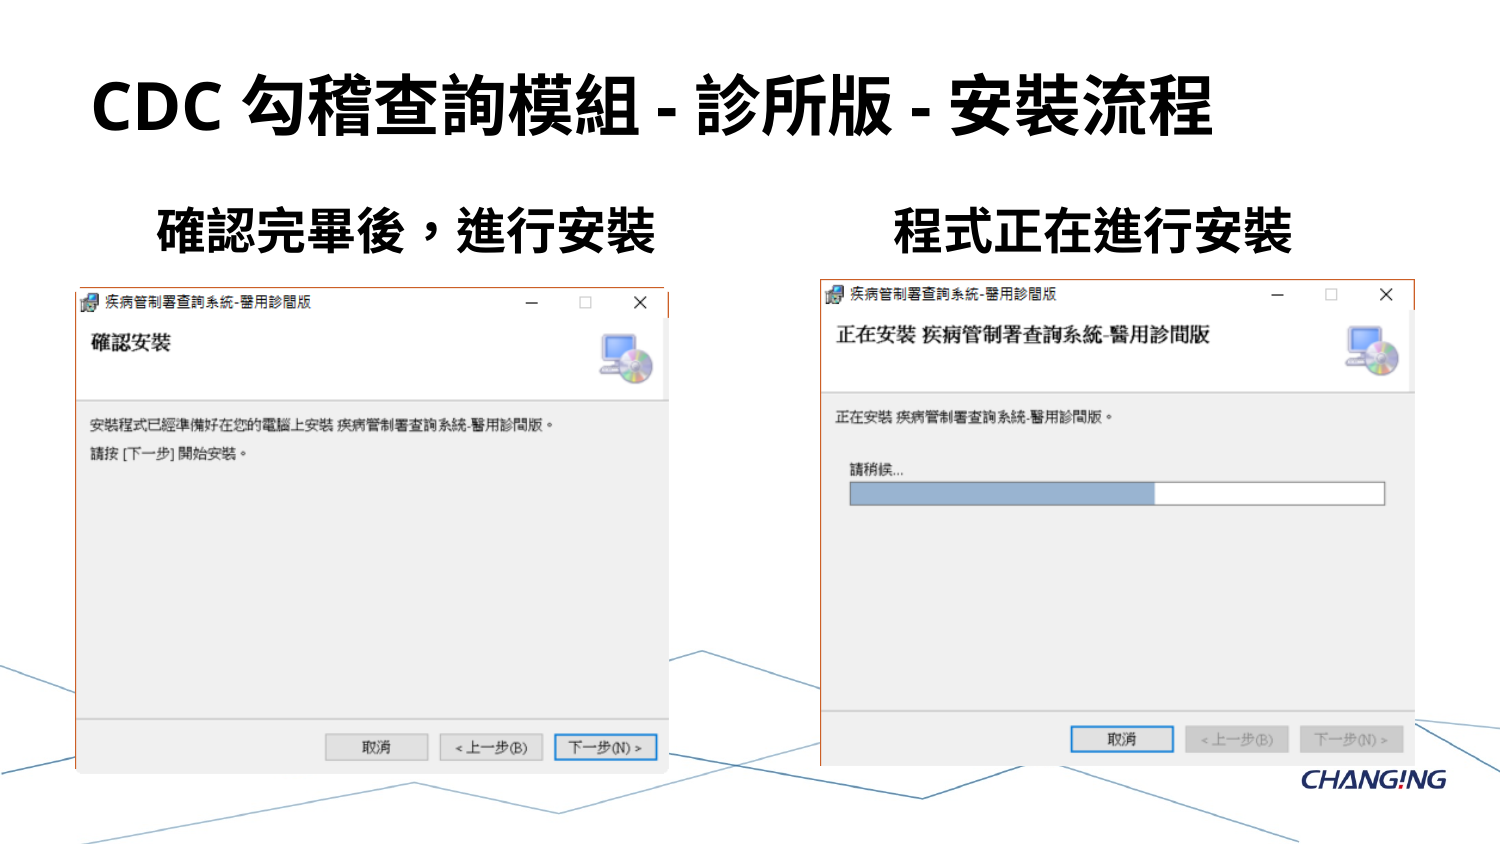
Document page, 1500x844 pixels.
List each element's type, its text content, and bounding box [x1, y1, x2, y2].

list 程式正在進行安裝 [761, 188, 1426, 268]
title CDC勾稽查詢模組-診所版-安裝流程 [75, 33, 1426, 175]
picture [0, 0, 1500, 844]
list 確認完畢後，進行安裝 [75, 188, 738, 268]
